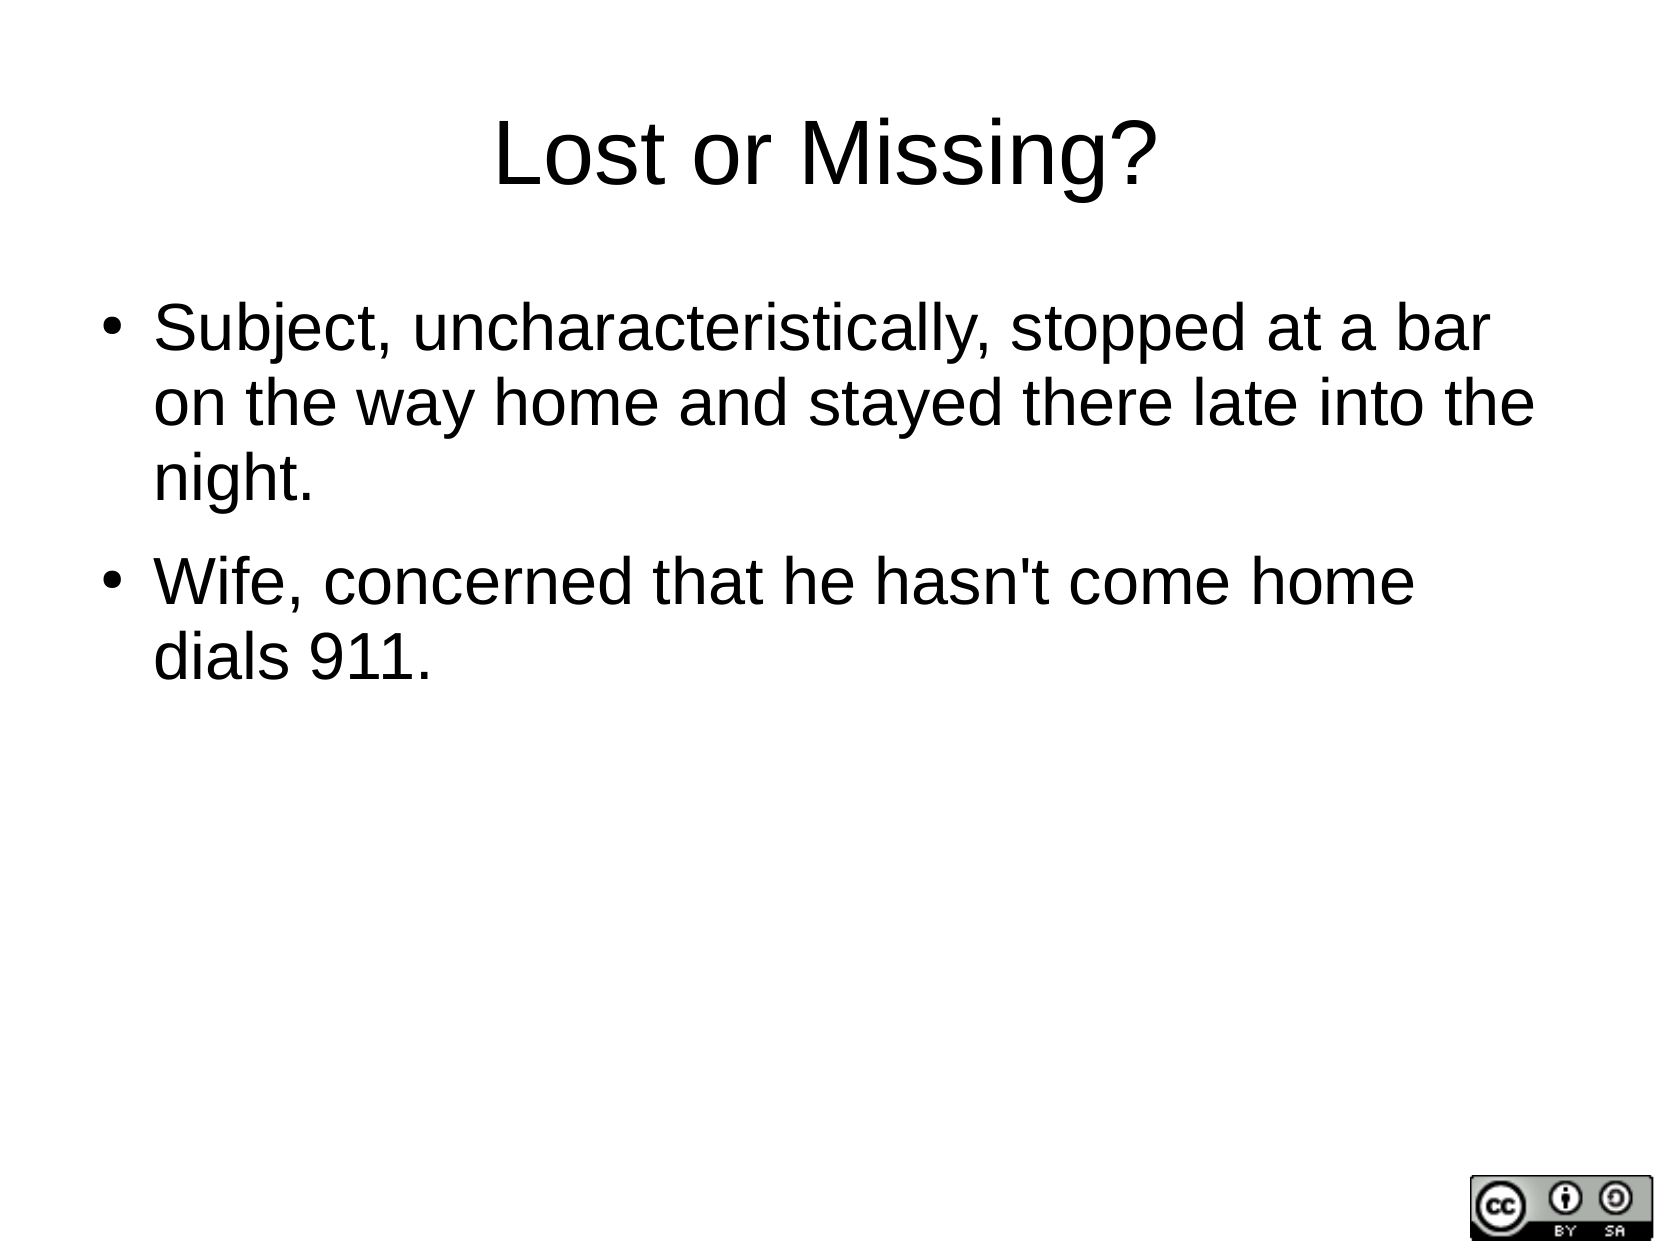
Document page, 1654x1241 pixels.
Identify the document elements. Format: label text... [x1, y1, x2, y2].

list Subject, uncharacteristically, stopped at a bar on the way home and stayed there late into the night. Wife, concerned that he hasn't come home dials 911. [82, 290, 1571, 1010]
title Lost or Missing? [82, 49, 1571, 257]
picture [1470, 1175, 1654, 1241]
